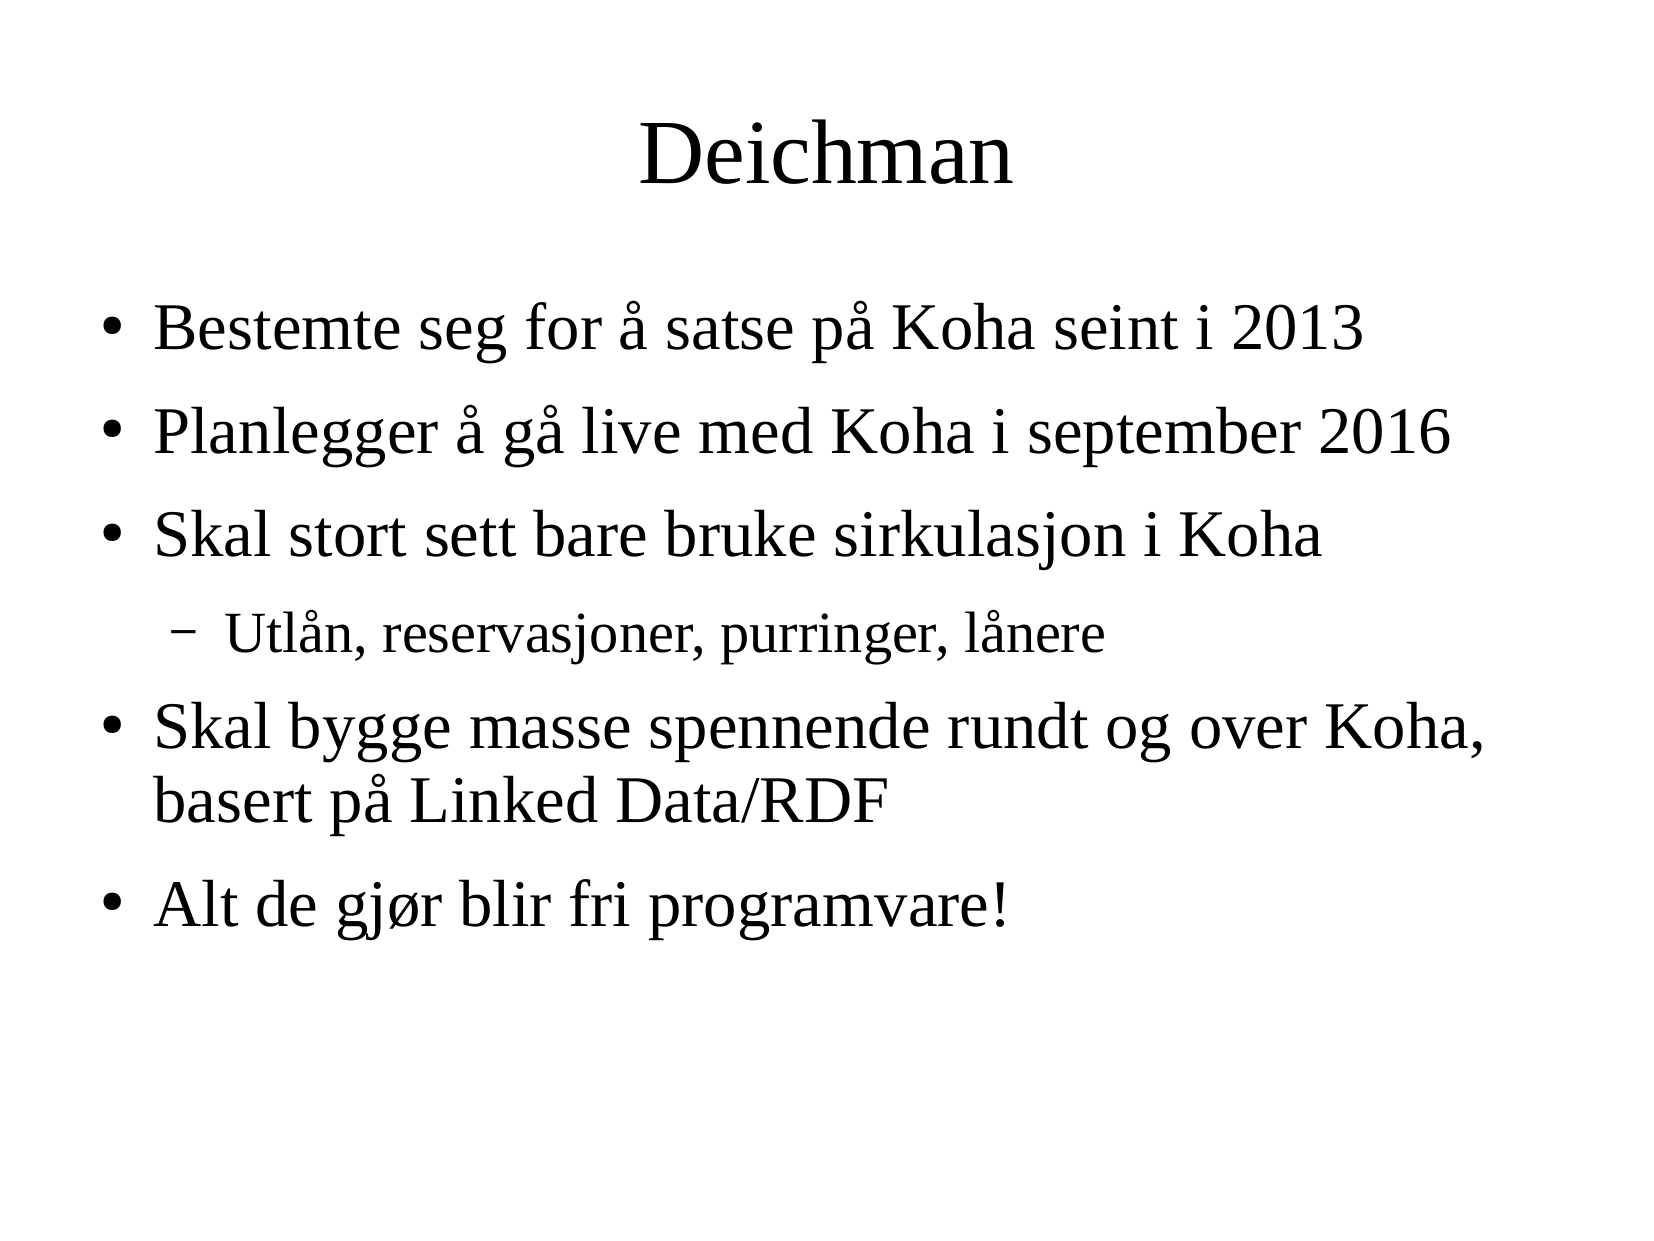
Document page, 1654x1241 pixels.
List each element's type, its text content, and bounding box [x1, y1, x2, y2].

title Deichman [82, 49, 1571, 257]
list Bestemte seg for å satse på Koha seint i 2013 Planlegger å gå live med Koha i september 2016 Skal stort sett bare bruke sirkulasjon i Koha Utlån, reservasjoner, purringer, lånere Skal bygge masse spennende rundt og over Koha, basert på Linked Data/RDF Alt de gjør blir fri programvare! [82, 290, 1571, 1010]
